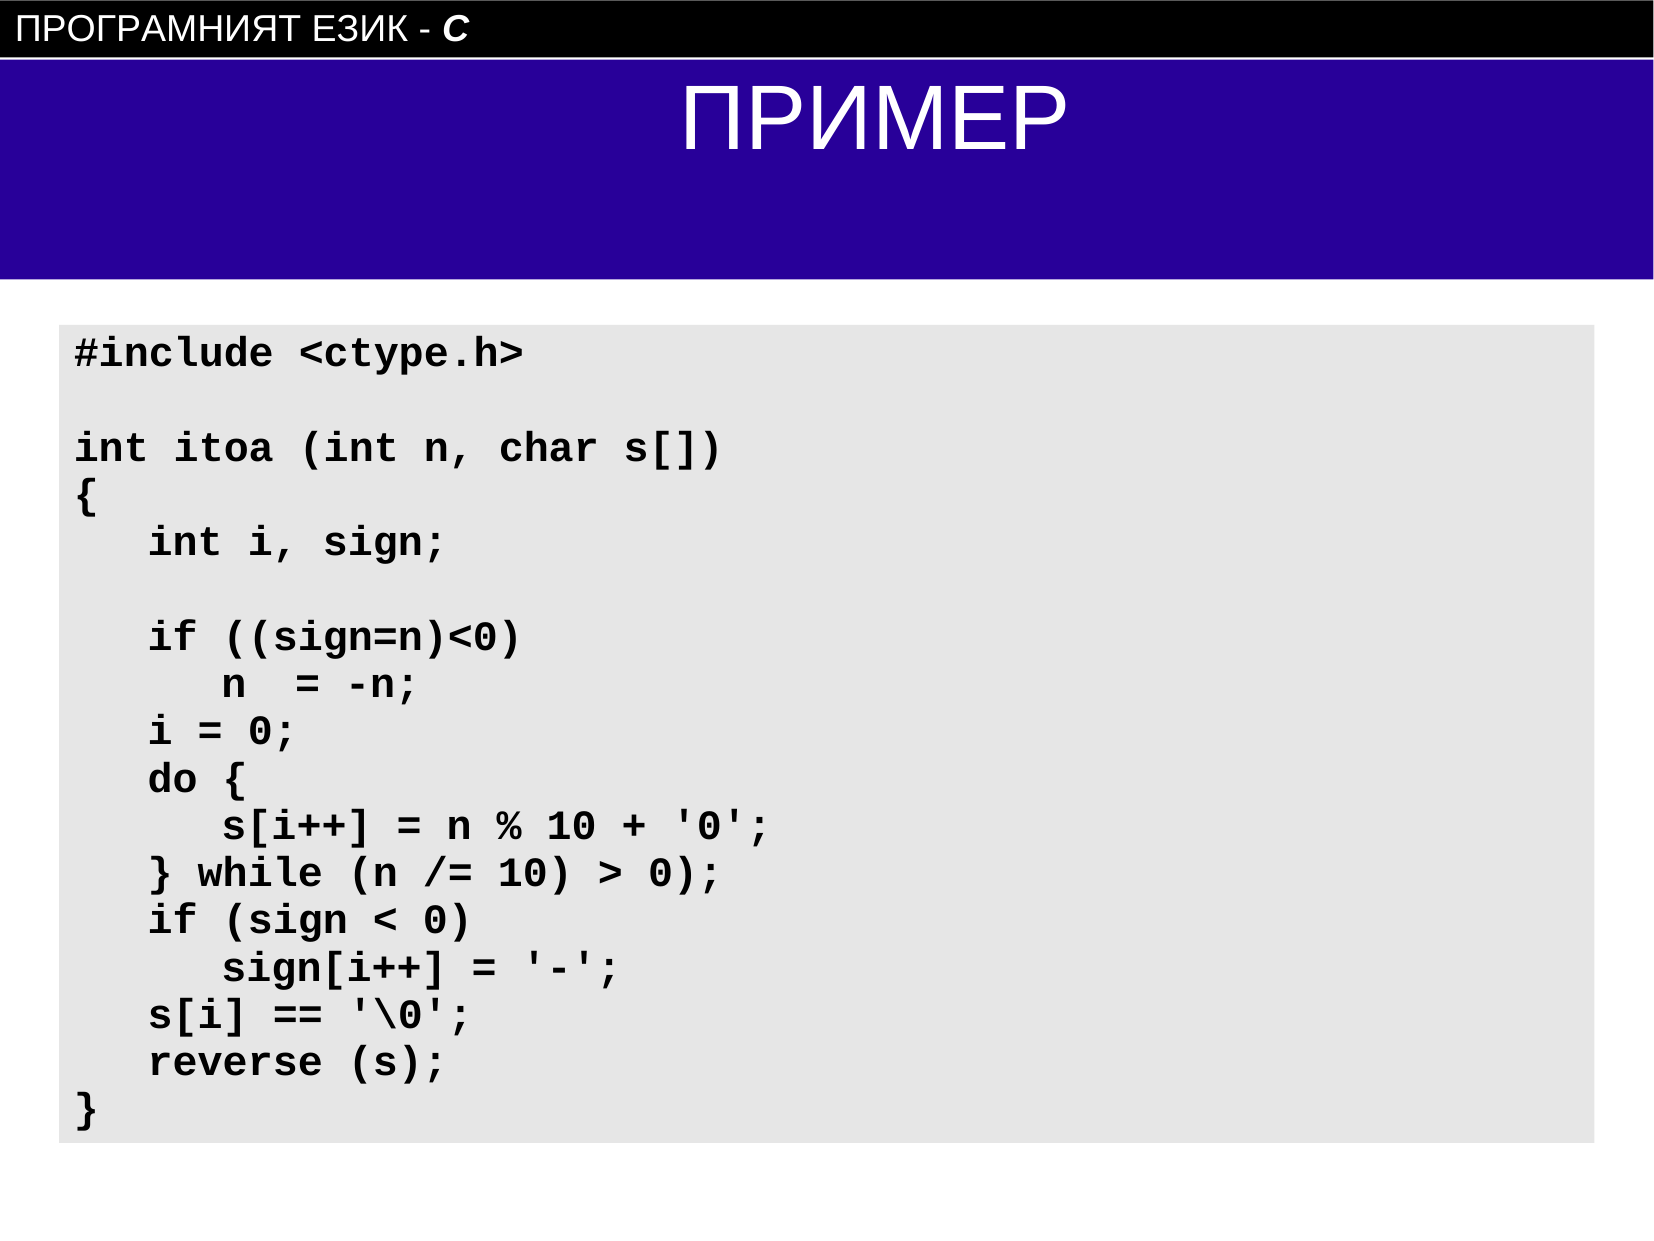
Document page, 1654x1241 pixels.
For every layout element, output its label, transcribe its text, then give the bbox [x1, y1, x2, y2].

text_box #include <ctype.h> int itoa (int n, char s[]) { int i, sign; if ((sign=n)<0) n = -n; i = 0; do { s[i++] = n % 10 + '0'; } while (n /= 10) > 0); if (sign < 0) sign[i++] = '-'; s[i] == '\0'; reverse (s); } [59, 324, 1595, 1143]
text_box ПРИМЕР [0, 59, 1654, 280]
text_box ПРОГРАМНИЯT ЕЗИК - С [0, 0, 1654, 58]
